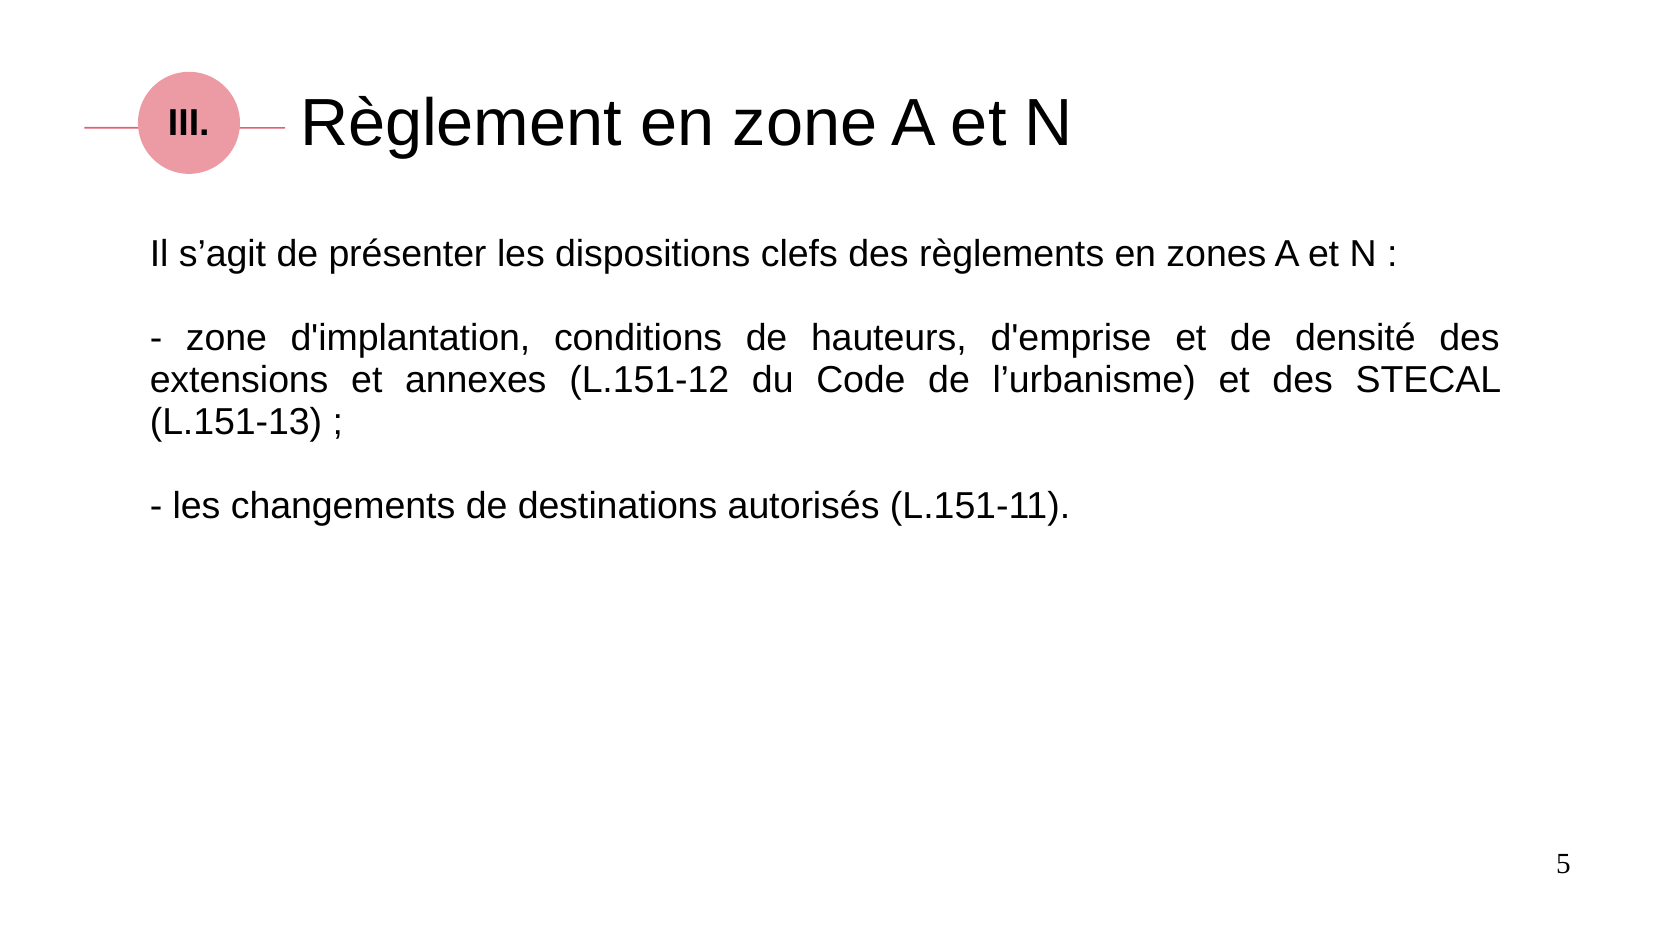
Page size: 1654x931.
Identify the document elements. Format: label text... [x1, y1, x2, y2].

text_box Il s’agit de présenter les dispositions clefs des règlements en zones A et N : - zone d'implantation, conditions de hauteurs, d'emprise et de densité des extensions et annexes (L.151-12 du Code de l’urbanisme) et des STECAL (L.151-13) ; - les changements de destinations autorisés (L.151-11). [135, 225, 1516, 534]
text_box III. [137, 71, 241, 174]
title Règlement en zone A et N [300, 45, 1594, 201]
